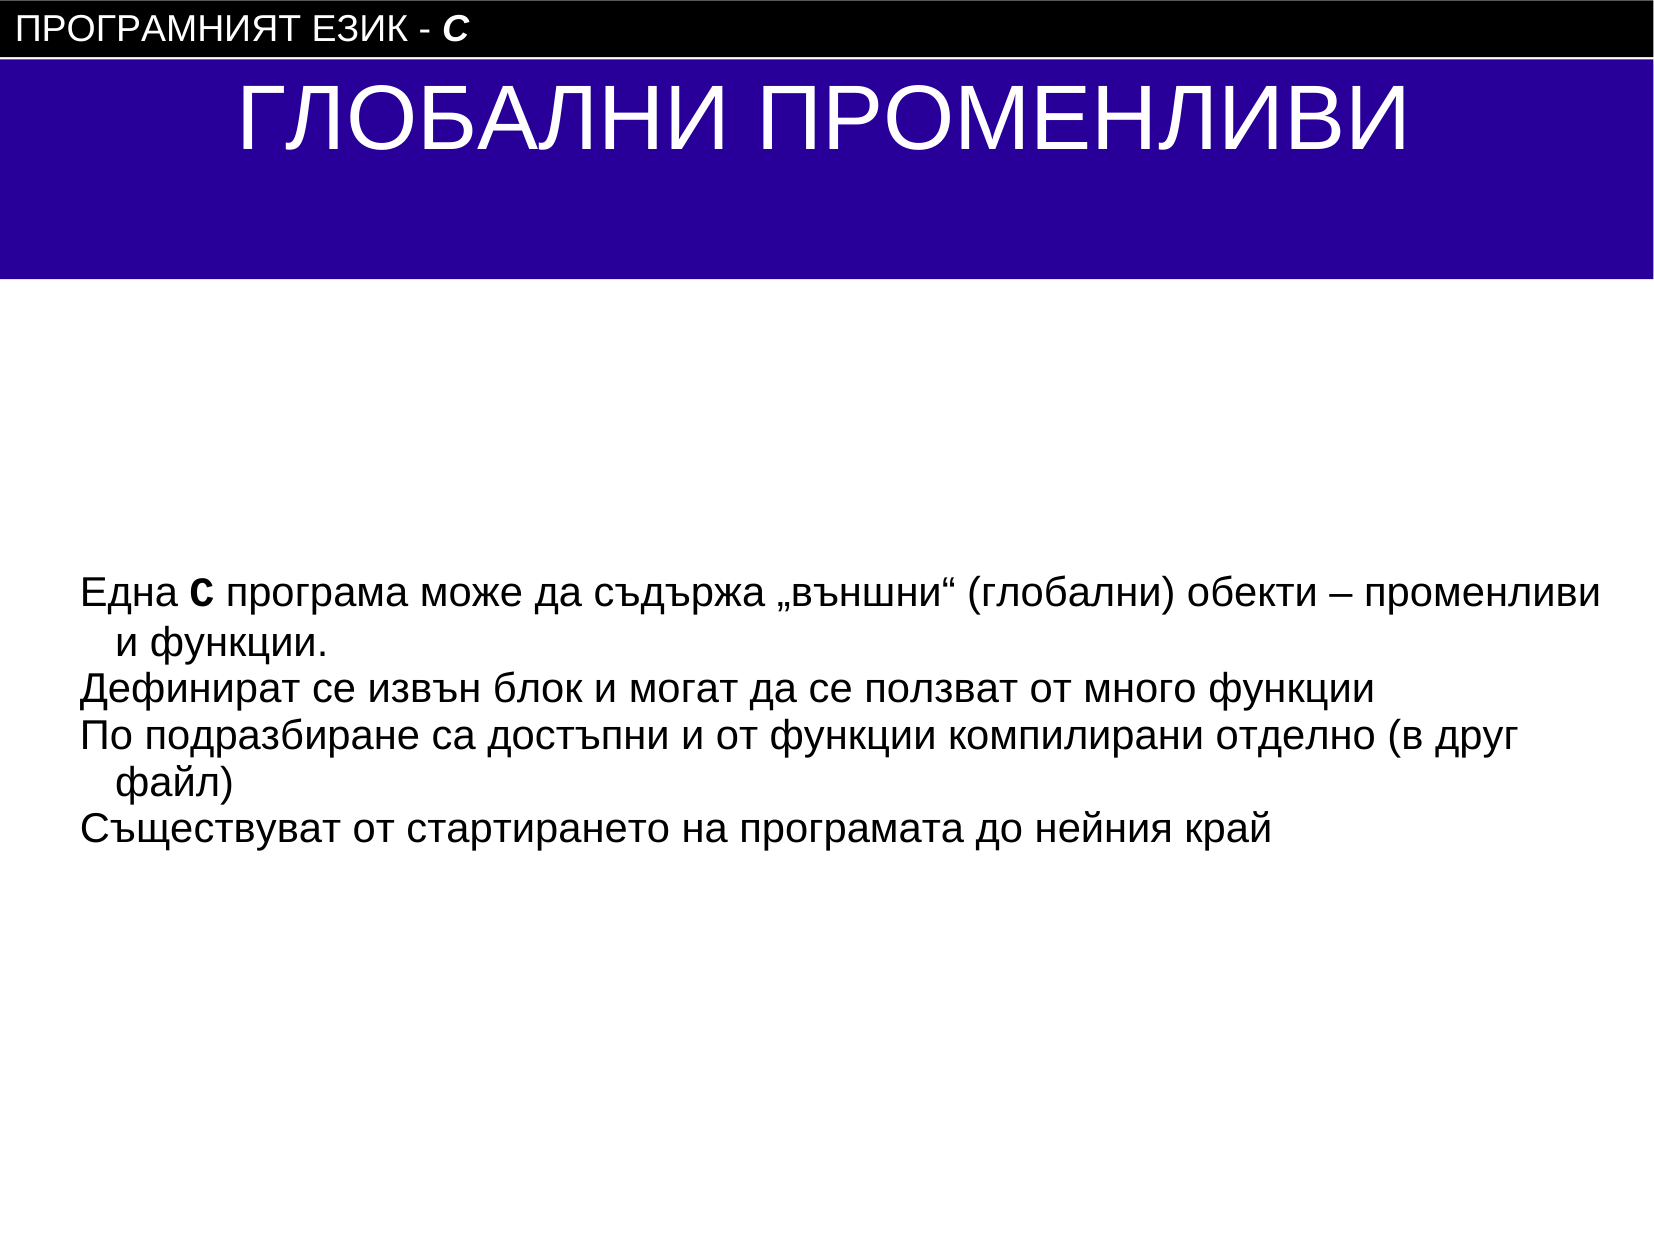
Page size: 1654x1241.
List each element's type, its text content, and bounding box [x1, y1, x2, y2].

text_box ГЛОБАЛНИ ПРОМЕНЛИВИ [0, 59, 1654, 280]
text_box ПРОГРАМНИЯT ЕЗИК - С [0, 0, 1654, 58]
text_box Една C програма може да съдържа „външни“ (глобални) обекти – променливи и функции. Дефинират се извън блок и могат да се ползват от много функции По подразбиране са достъпни и от функции компилирани отделно (в друг файл) Съществуват от стартирането на програмата до нейния край [29, 561, 1625, 859]
